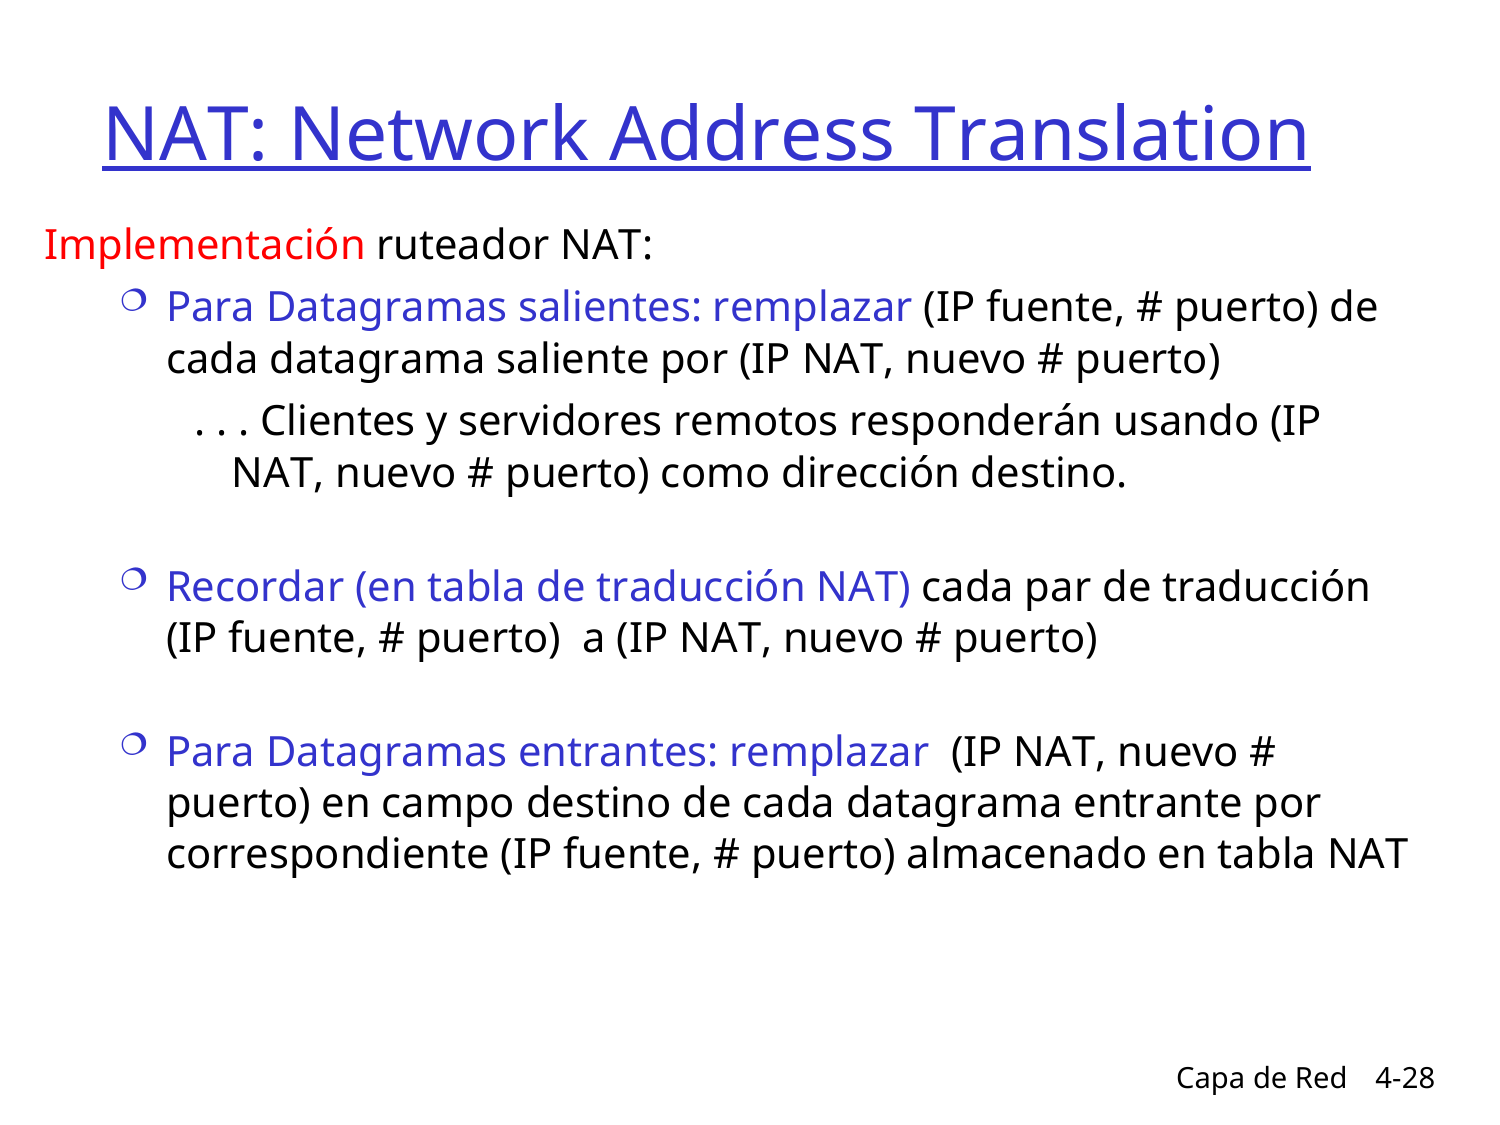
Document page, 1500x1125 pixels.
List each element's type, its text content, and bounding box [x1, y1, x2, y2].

title NAT: Network Address Translation [87, 37, 1395, 210]
list Implementación ruteador NAT: Para Datagramas salientes: remplazar (IP fuente, # puerto) de cada datagrama saliente por (IP NAT, nuevo # puerto) . . . Clientes y servidores remotos responderán usando (IP NAT, nuevo # puerto) como dirección destino. Recordar (en tabla de traducción NAT) cada par de traducción (IP fuente, # puerto) a (IP NAT, nuevo # puerto) Para Datagramas entrantes: remplazar (IP NAT, nuevo # puerto) en campo destino de cada datagrama entrante por correspondiente (IP fuente, # puerto) almacenado en tabla NAT [29, 210, 1437, 1069]
